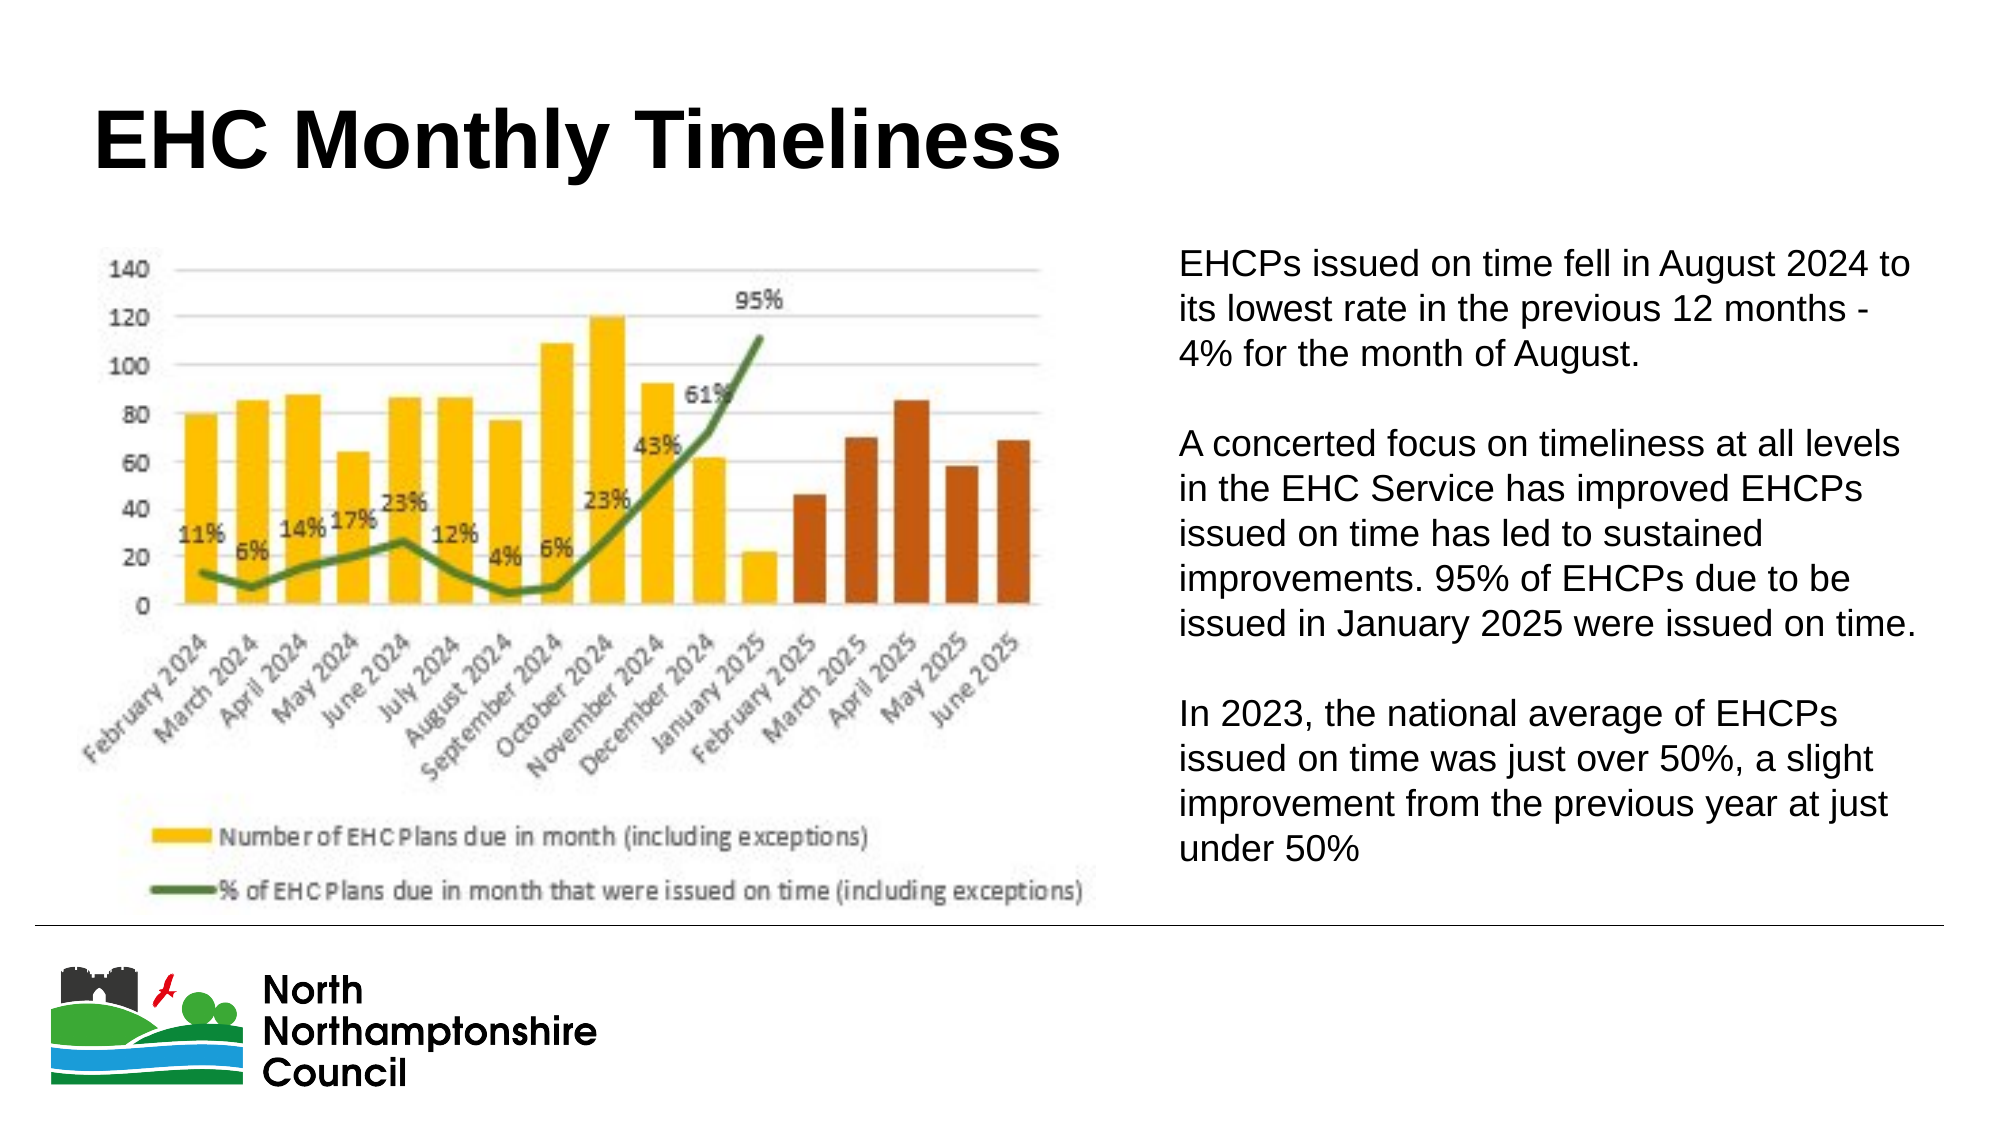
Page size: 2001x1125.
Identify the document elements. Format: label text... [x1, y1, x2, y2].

text_box EHC Monthly Timeliness [78, 78, 1936, 195]
text_box EHCPs issued on time fell in August 2024 to its lowest rate in the previous 12 months - 4% for the month of August. A concerted focus on timeliness at all levels in the EHC Service has improved EHCPs issued on time has led to sustained improvements. 95% of EHCPs due to be issued in January 2025 were issued on time. In 2023, the national average of EHCPs issued on time was just over 50%, a slight improvement from the previous year at just under 50% [1164, 231, 1942, 929]
picture [77, 247, 1096, 915]
picture [34, 951, 610, 1101]
